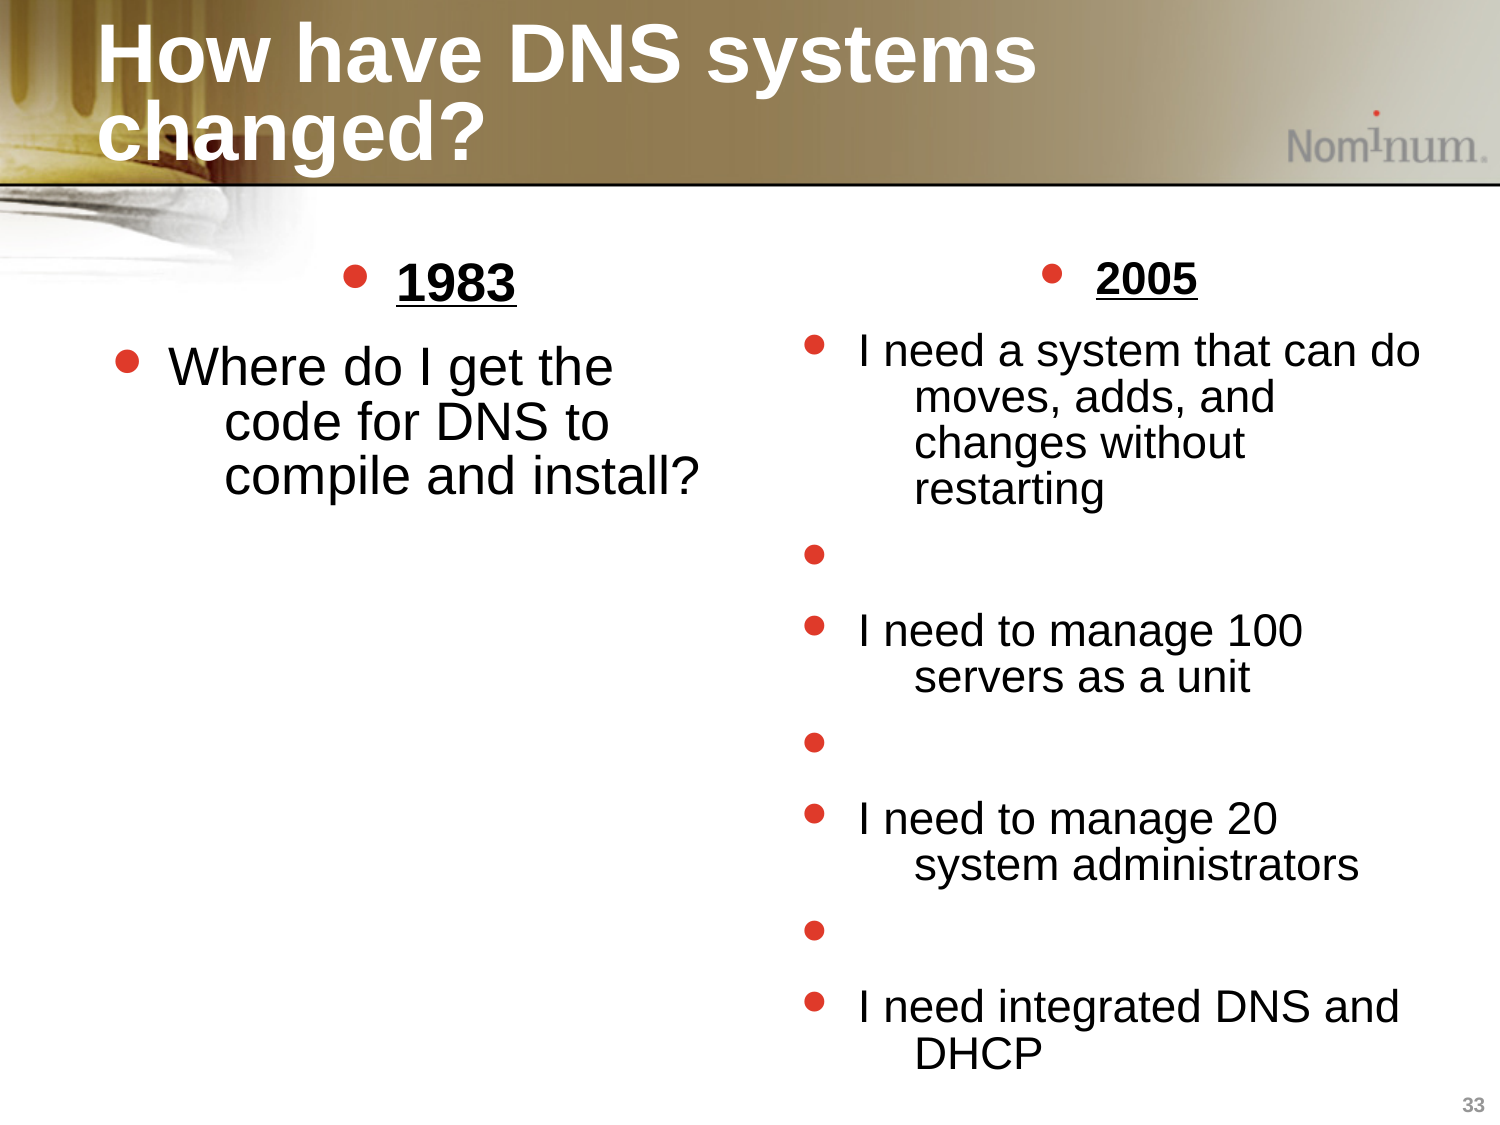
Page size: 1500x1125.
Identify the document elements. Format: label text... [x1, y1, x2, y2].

picture [0, 0, 1500, 1125]
list 1983 Where do I get the code for DNS to compile and install? [97, 250, 761, 1063]
list 2005 I need a system that can do moves, adds, and changes without restarting I need to manage 100 servers as a unit I need to manage 20 system administrators I need integrated DNS and DHCP [786, 250, 1450, 1083]
title How have DNS systems changed? [81, 1, 1210, 191]
